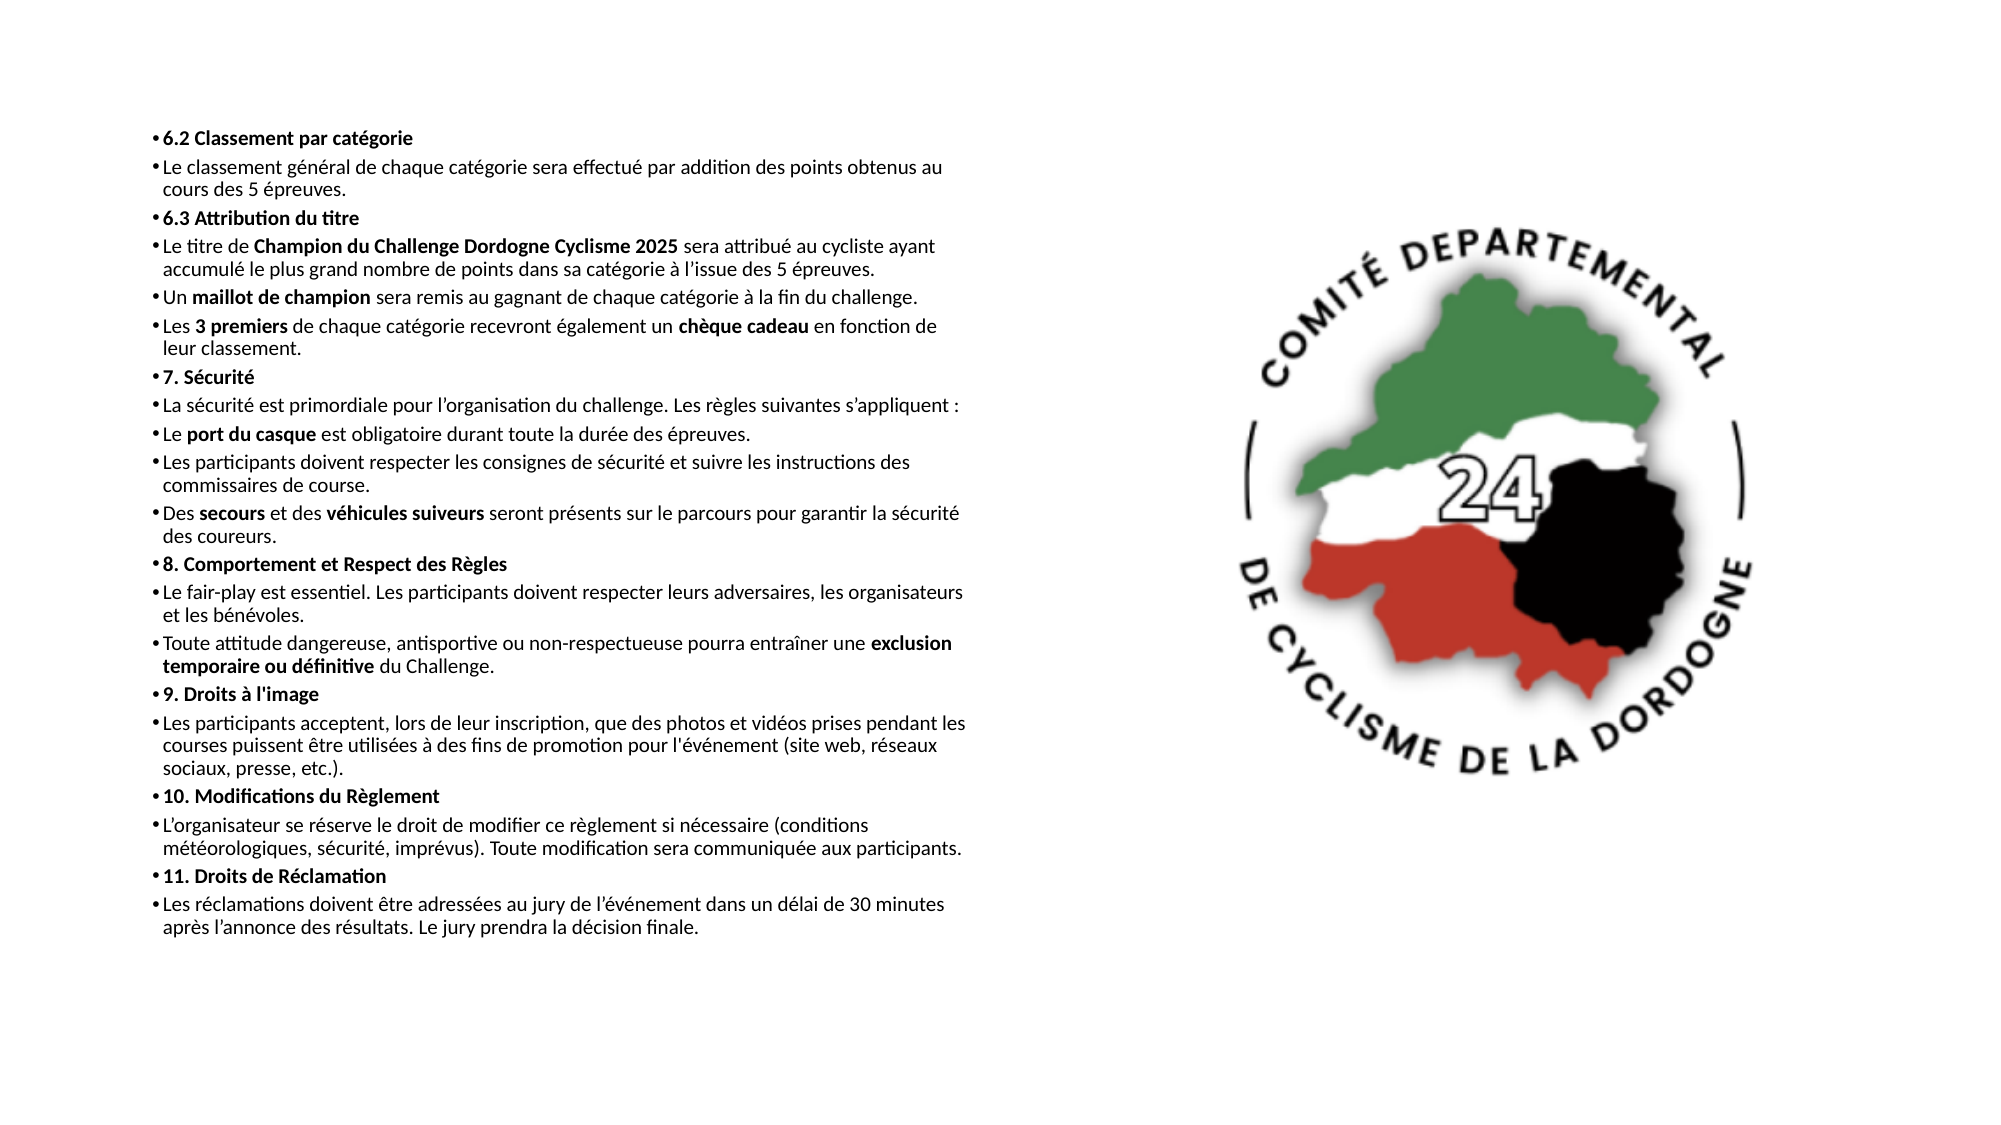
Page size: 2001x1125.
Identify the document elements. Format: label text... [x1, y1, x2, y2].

list 6.2 Classement par catégorie Le classement général de chaque catégorie sera effectué par addition des points obtenus au cours des 5 épreuves. 6.3 Attribution du titre Le titre de Champion du Challenge Dordogne Cyclisme 2025 sera attribué au cycliste ayant accumulé le plus grand nombre de points dans sa catégorie à l’issue des 5 épreuves. Un maillot de champion sera remis au gagnant de chaque catégorie à la fin du challenge. Les 3 premiers de chaque catégorie recevront également un chèque cadeau en fonction de leur classement. 7. Sécurité La sécurité est primordiale pour l’organisation du challenge. Les règles suivantes s’appliquent : Le port du casque est obligatoire durant toute la durée des épreuves. Les participants doivent respecter les consignes de sécurité et suivre les instructions des commissaires de course. Des secours et des véhicules suiveurs seront présents sur le parcours pour garantir la sécurité des coureurs. 8. Comportement et Respect des Règles Le fair-play est essentiel. Les participants doivent respecter leurs adversaires, les organisateurs et les bénévoles. Toute attitude dangereuse, antisportive ou non-respectueuse pourra entraîner une exclusion temporaire ou définitive du Challenge. 9. Droits à l'image Les participants acceptent, lors de leur inscription, que des photos et vidéos prises pendant les courses puissent être utilisées à des fins de promotion pour l'événement (site web, réseaux sociaux, presse, etc.). 10. Modifications du Règlement L’organisateur se réserve le droit de modifier ce règlement si nécessaire (conditions météorologiques, sécurité, imprévus). Toute modification sera communiquée aux participants. 11. Droits de Réclamation Les réclamations doivent être adressées au jury de l’événement dans un délai de 30 minutes après l’annonce des résultats. Le jury prendra la décision finale. [137, 120, 988, 1014]
picture [1227, 212, 1771, 794]
